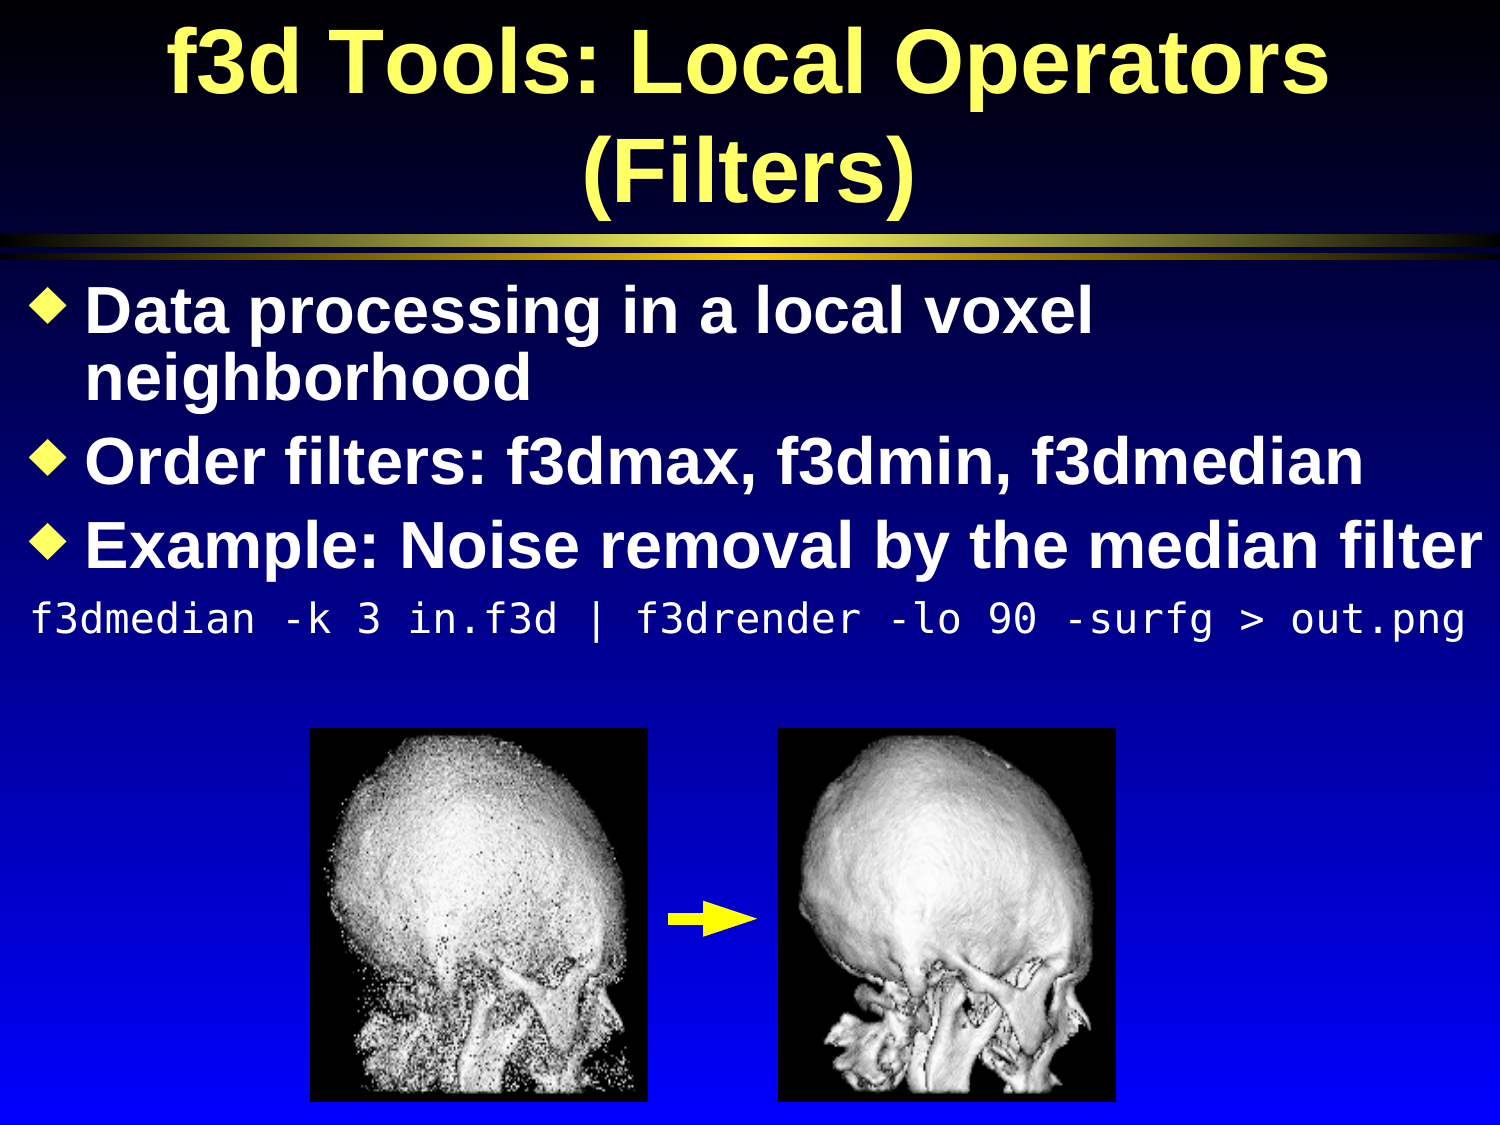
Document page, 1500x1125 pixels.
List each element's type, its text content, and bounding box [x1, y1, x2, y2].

picture [778, 728, 1116, 1102]
list Data processing in a local voxel neighborhood Order filters: f3dmax, f3dmin, f3dmedian Example: Noise removal by the median filter f3dmedian -k 3 in.f3d | f3drender -lo 90 -surfg > out.png [28, 279, 1500, 955]
picture [310, 728, 648, 1102]
title f3d Tools: Local Operators (Filters) [39, 0, 1460, 235]
